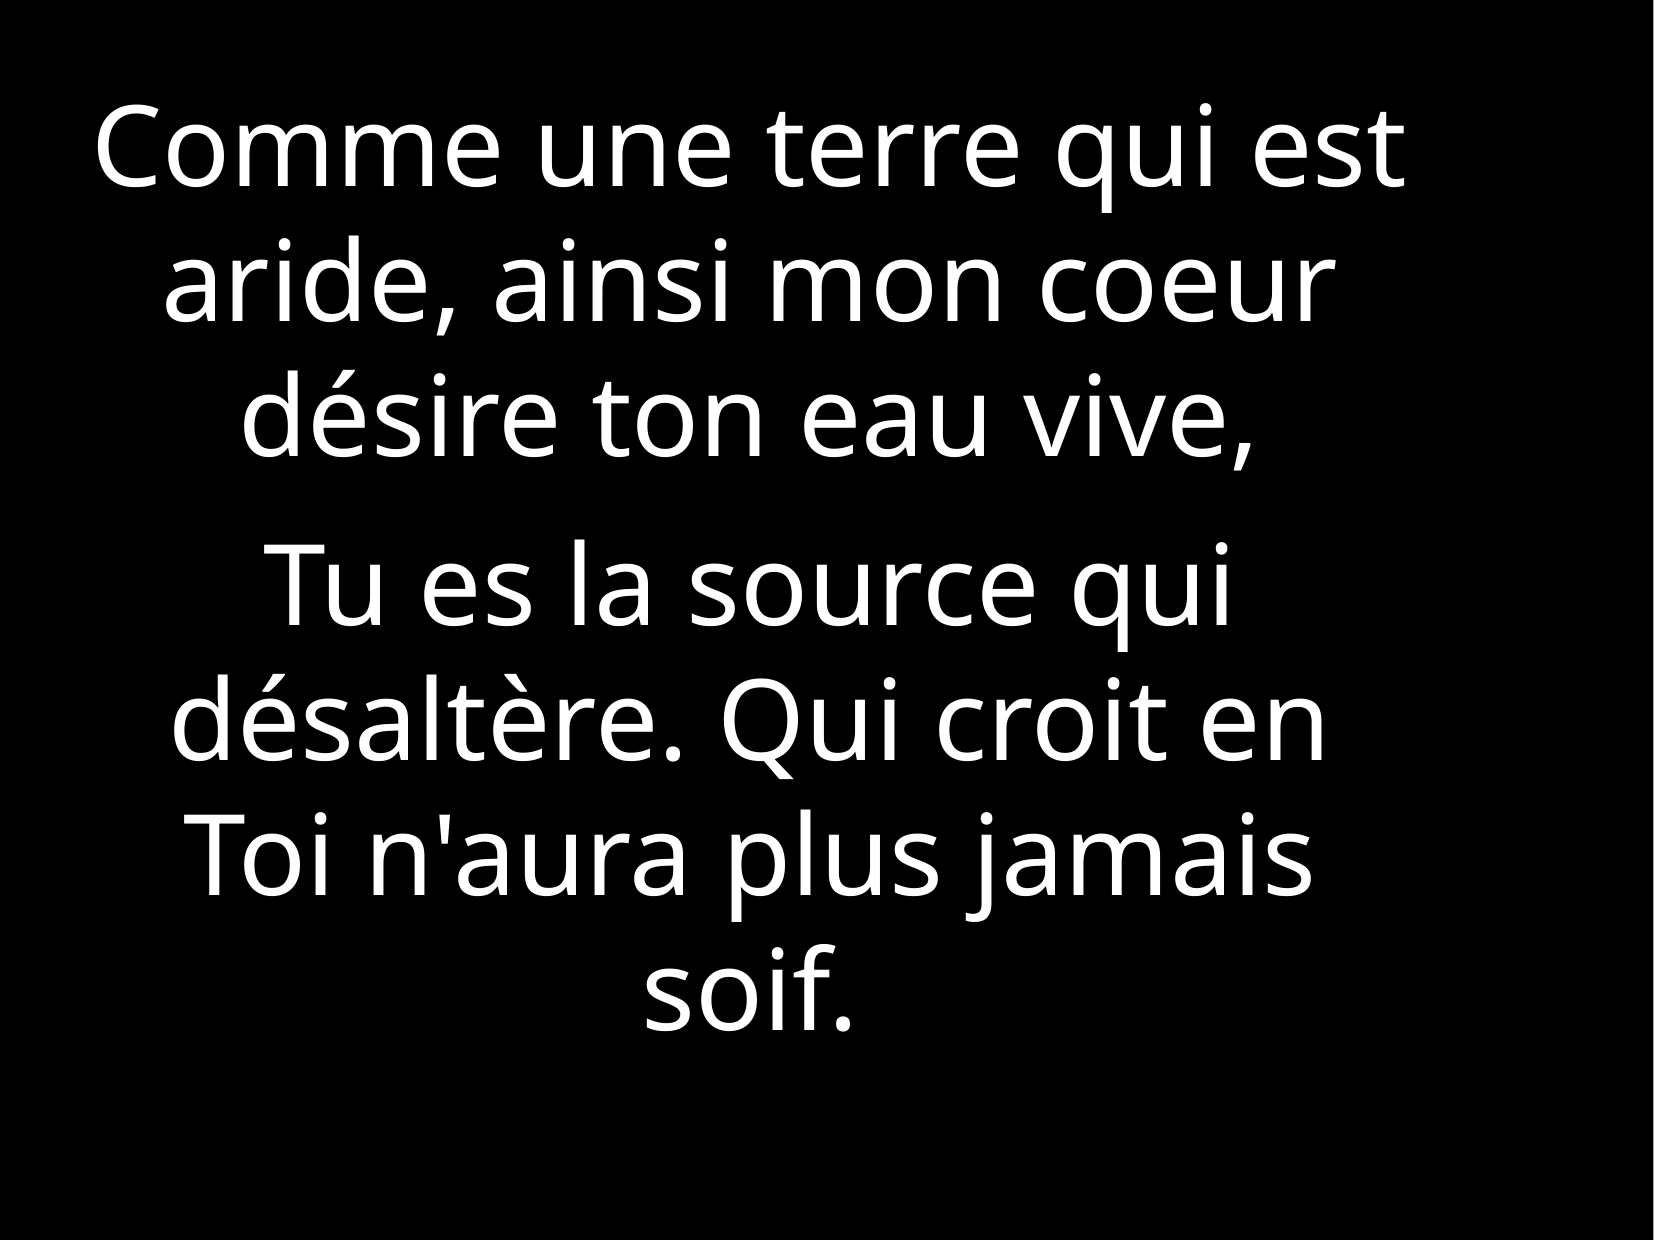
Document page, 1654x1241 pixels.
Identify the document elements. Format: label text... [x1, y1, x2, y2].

text_box Comme une terre qui est aride, ainsi mon coeur désire ton eau vive, Tu es la source qui désaltère. Qui croit en Toi n'aura plus jamais soif. [75, 66, 1426, 1005]
